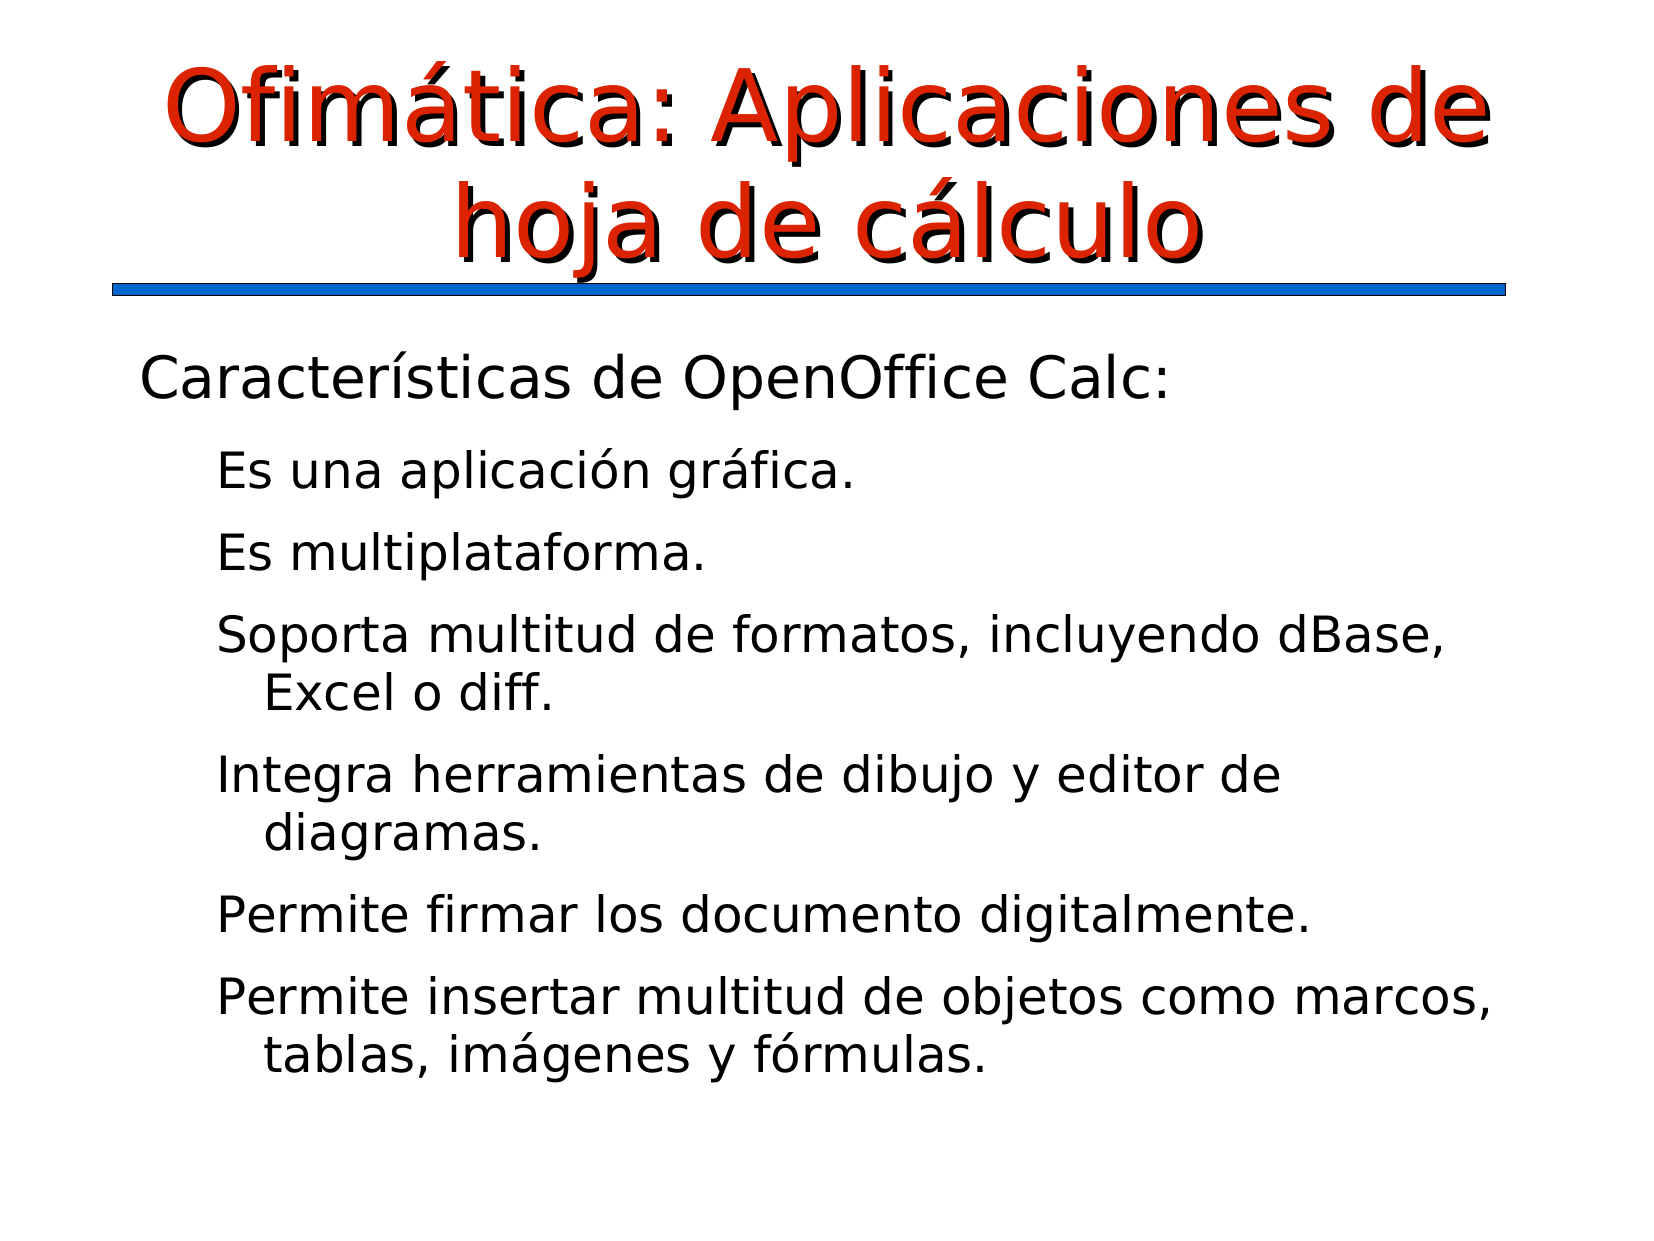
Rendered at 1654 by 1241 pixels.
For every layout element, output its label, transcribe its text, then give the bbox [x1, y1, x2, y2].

list Características de OpenOffice Calc: Es una aplicación gráfica. Es multiplataforma. Soporta multitud de formatos, incluyendo dBase, Excel o diff. Integra herramientas de dibujo y editor de diagramas. Permite firmar los documento digitalmente. Permite insertar multitud de objetos como marcos, tablas, imágenes y fórmulas. [121, 344, 1534, 1085]
title Ofimática: Aplicaciones de hoja de cálculo [121, 48, 1534, 282]
